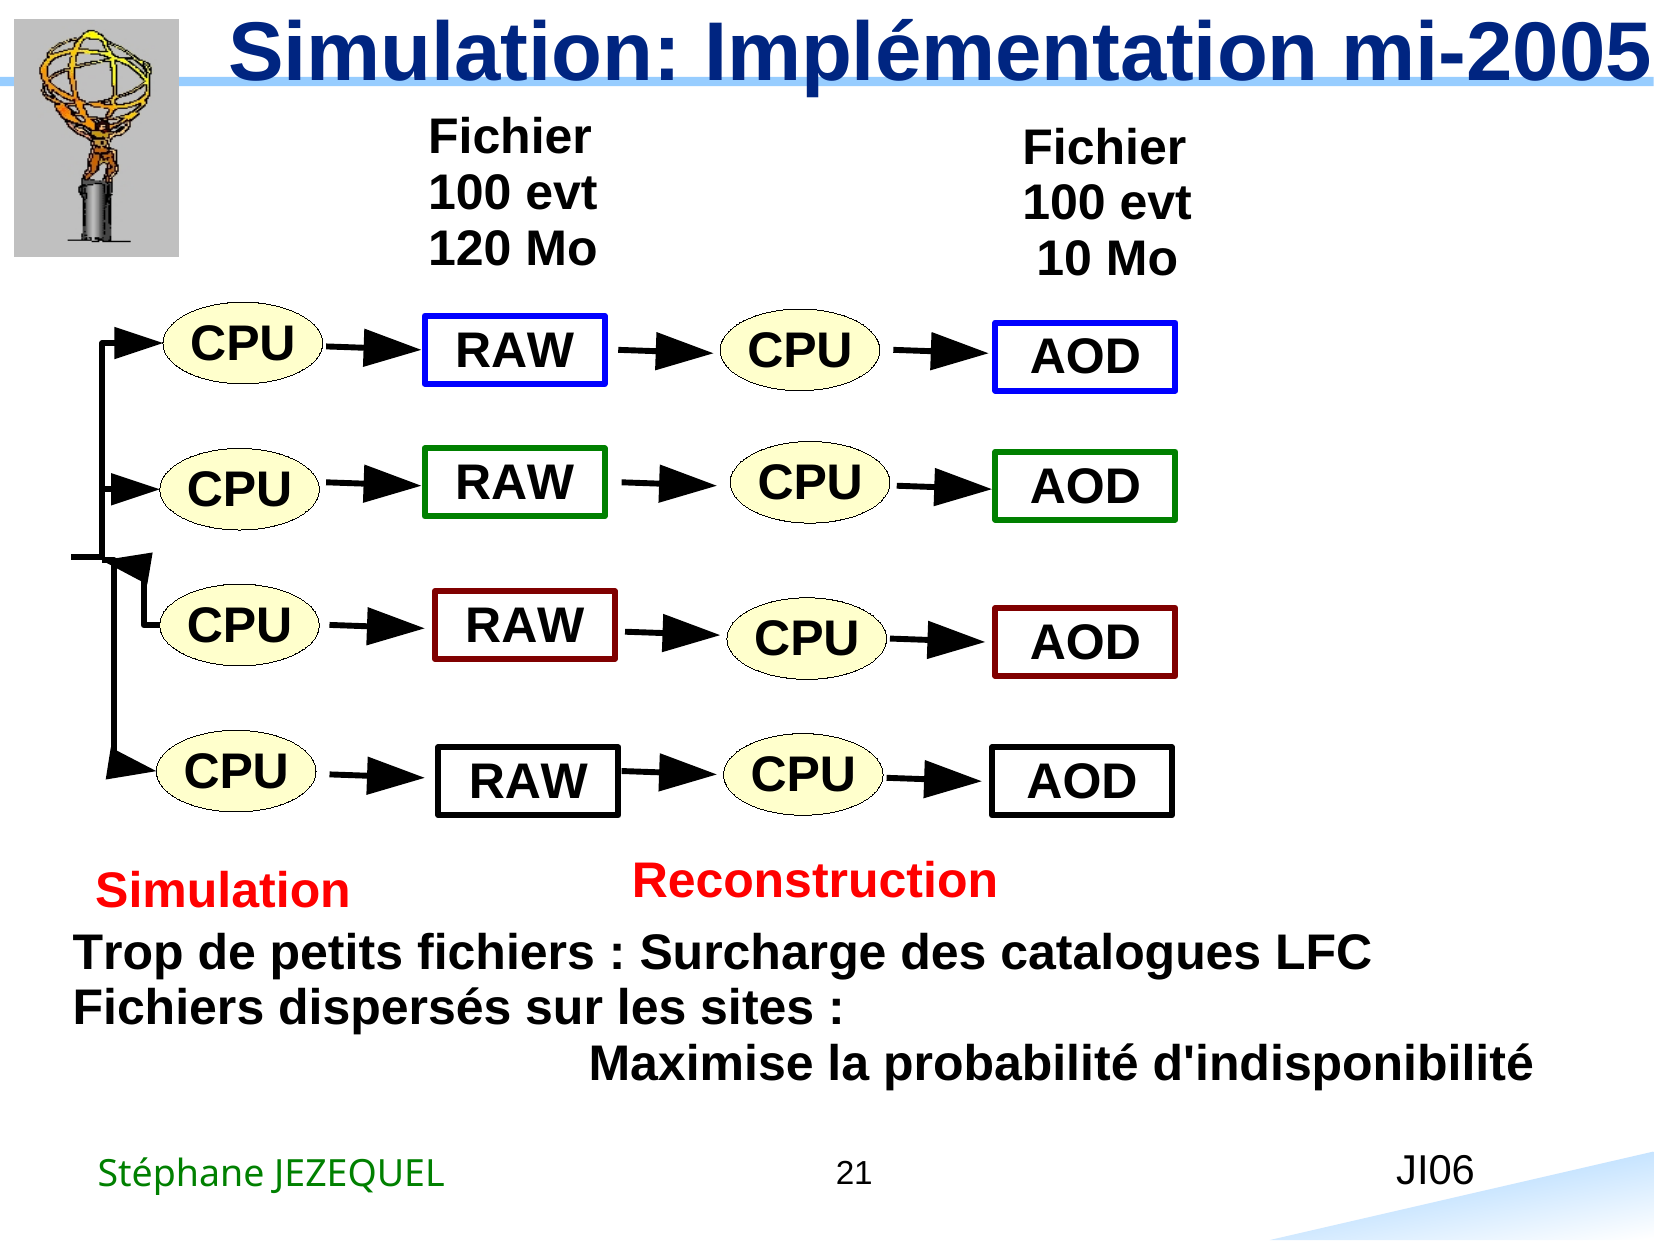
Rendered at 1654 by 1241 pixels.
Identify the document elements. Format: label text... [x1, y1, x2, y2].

text_box Trop de petits fichiers : Surcharge des catalogues LFC Fichiers dispersés sur les sites : Maximise la probabilité d'indisponibilité [72, 923, 1536, 1095]
text_box CPU [160, 584, 320, 666]
text_box AOD [995, 322, 1176, 391]
text_box RAW [434, 591, 615, 659]
text_box AOD [992, 747, 1173, 816]
title Simulation: Implémentation mi-2005 [85, 0, 1654, 149]
text_box CPU [723, 733, 884, 816]
text_box CPU [726, 597, 887, 680]
text_box RAW [424, 315, 605, 384]
text_box Fichier 100 evt 120 Mo [428, 108, 598, 280]
text_box CPU [163, 302, 323, 384]
text_box Simulation [95, 862, 354, 923]
text_box RAW [438, 747, 619, 816]
picture [14, 19, 179, 257]
text_box CPU [156, 730, 317, 812]
text_box AOD [995, 451, 1176, 520]
text_box RAW [424, 448, 605, 517]
text_box Fichier 100 evt 10 Mo [1022, 118, 1193, 290]
text_box CPU [720, 309, 880, 391]
text_box CPU [159, 448, 320, 531]
text_box Reconstruction [631, 852, 999, 923]
text_box AOD [995, 608, 1176, 676]
text_box CPU [730, 441, 890, 524]
